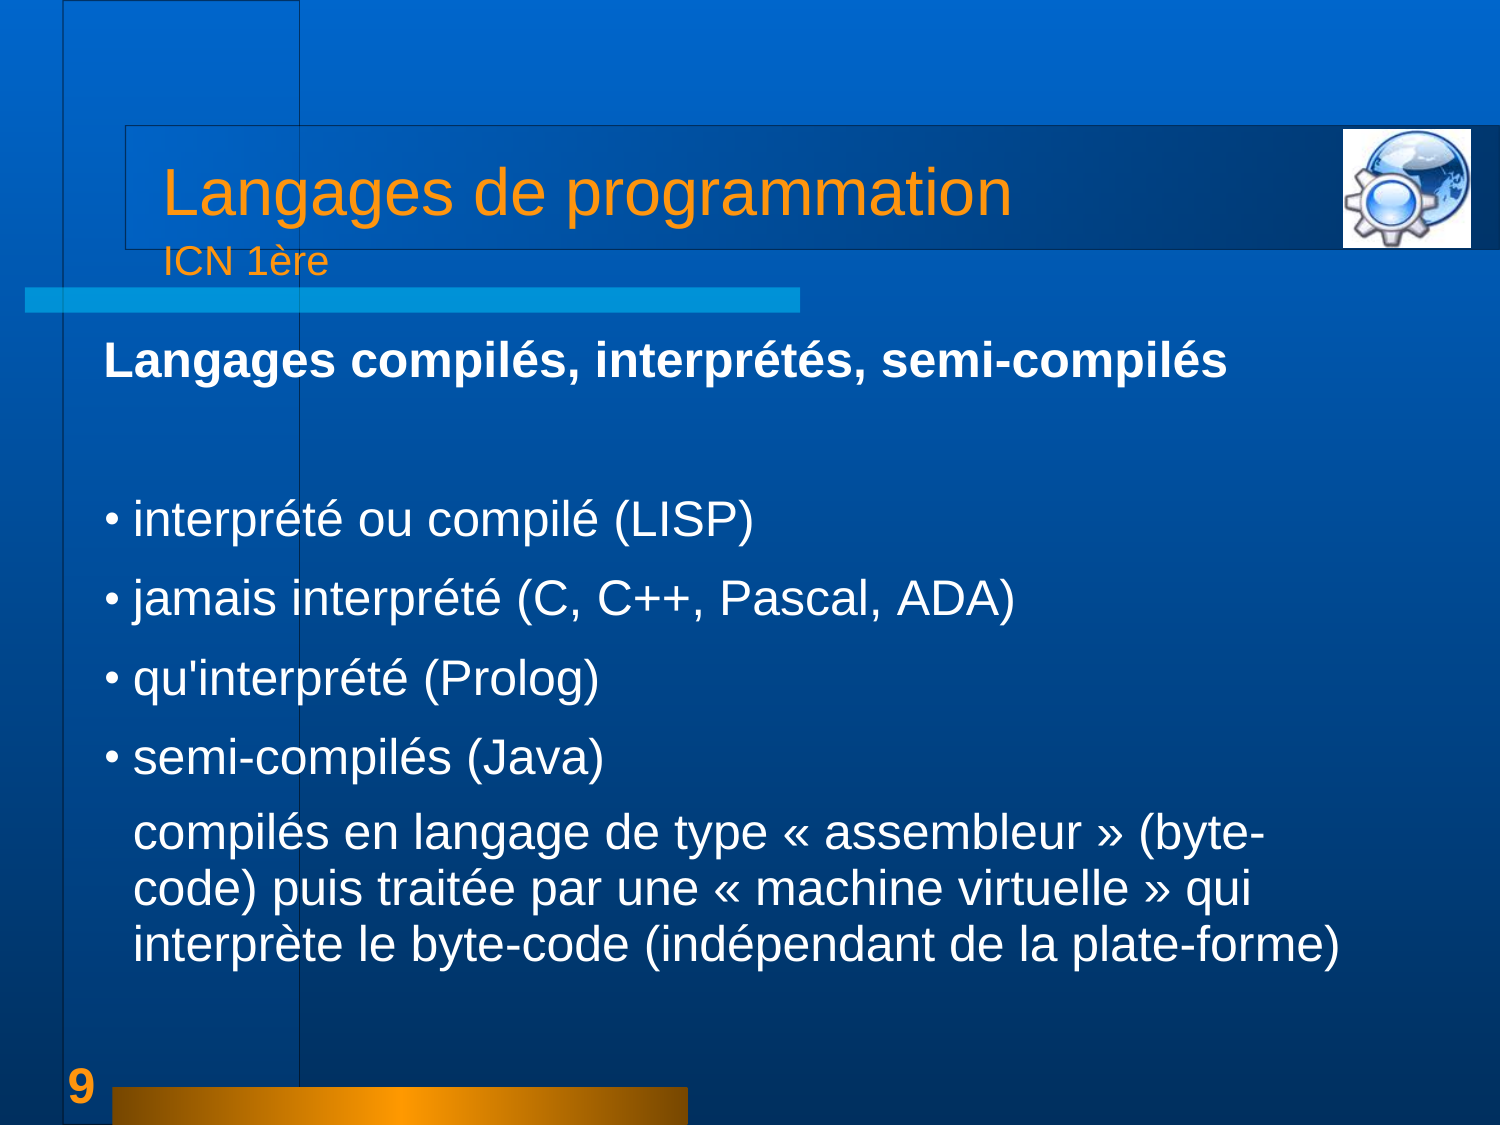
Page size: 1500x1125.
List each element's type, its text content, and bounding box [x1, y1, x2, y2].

text_box Langages compilés, interprétés, semi-compilés interprété ou compilé (LISP) jamais interprété (C, C++, Pascal, ADA) qu'interprété (Prolog) semi-compilés (Java) [88, 324, 1418, 875]
picture [1343, 129, 1471, 248]
text_box compilés en langage de type « assembleur » (byte-code) puis traitée par une « machine virtuelle » qui interprète le byte-code (indépendant de la plate-forme) [118, 797, 1388, 1016]
